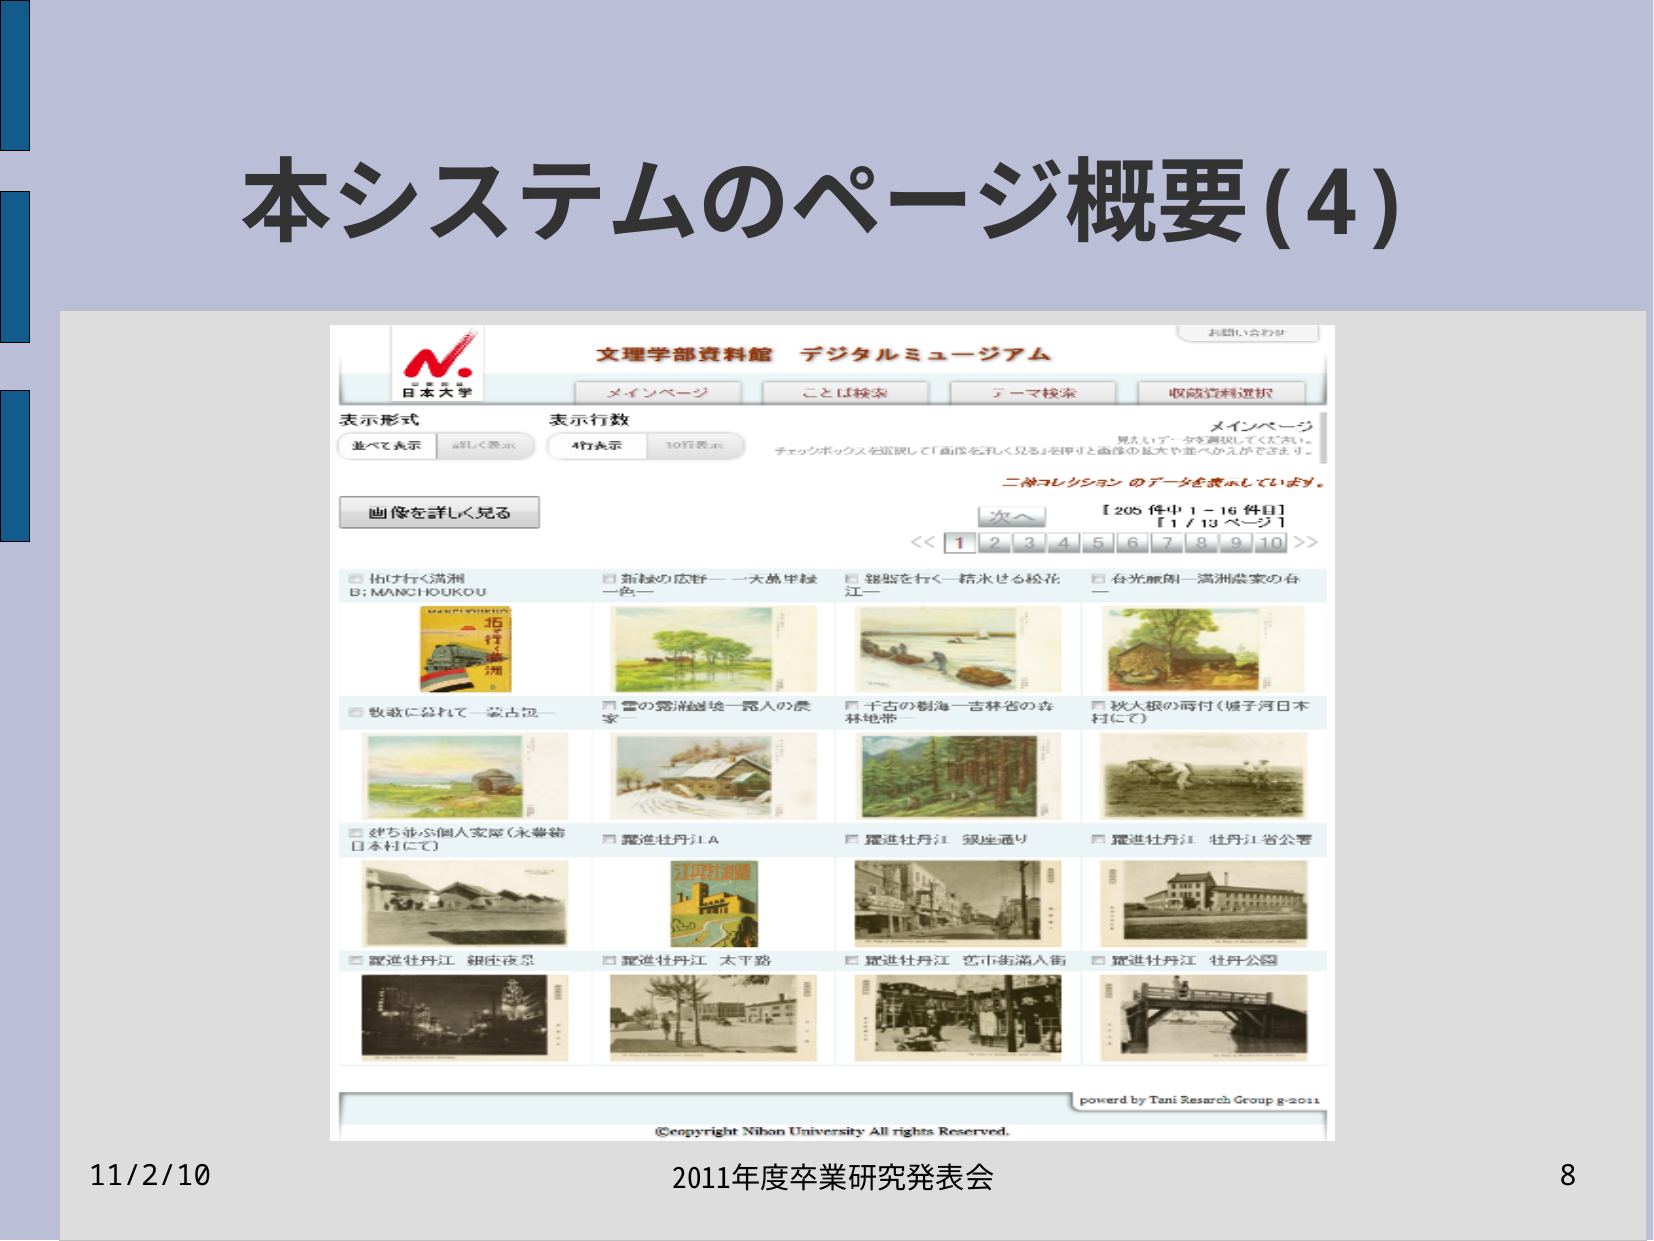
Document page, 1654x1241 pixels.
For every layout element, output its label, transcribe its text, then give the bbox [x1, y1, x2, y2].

picture [330, 325, 1335, 1141]
title 本システムのページ概要(4) [121, 91, 1534, 299]
